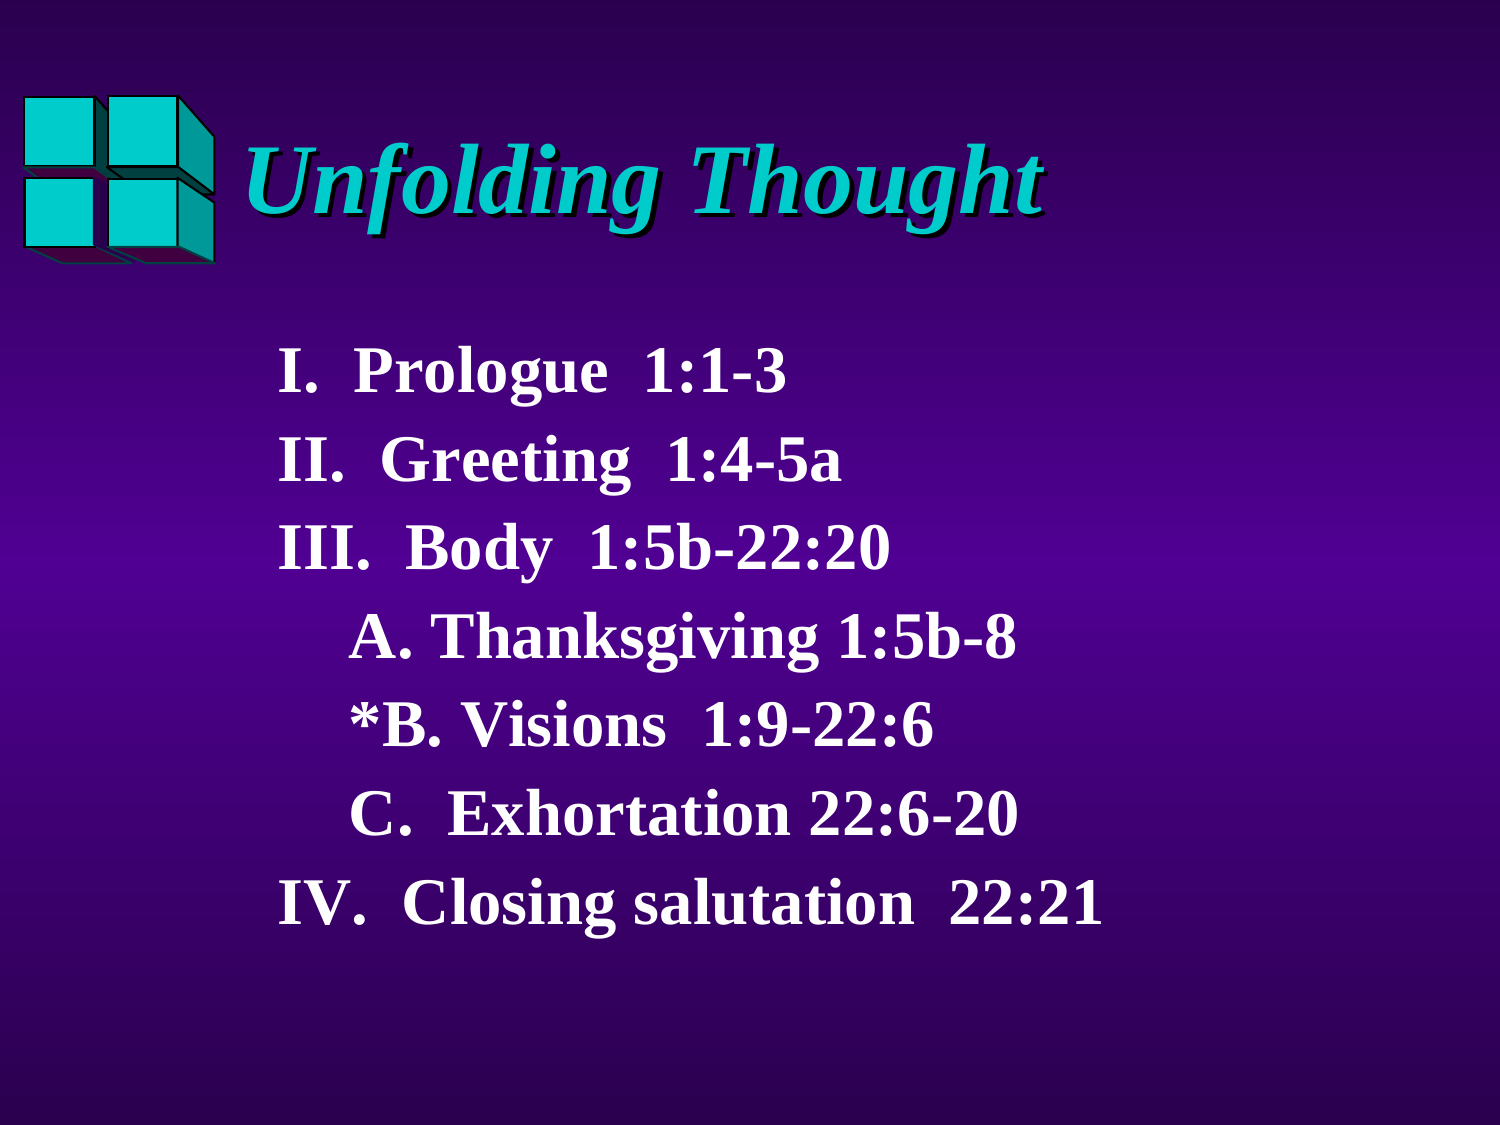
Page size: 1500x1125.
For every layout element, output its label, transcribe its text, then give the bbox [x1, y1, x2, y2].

list I. Prologue 1:1-3 II. Greeting 1:4-5a III. Body 1:5b-22:20 A. Thanksgiving 1:5b-8 *B. Visions 1:9-22:6 C. Exhortation 22:6-20 IV. Closing salutation 22:21 [263, 326, 1226, 995]
title Unfolding Thought [225, 75, 1388, 285]
